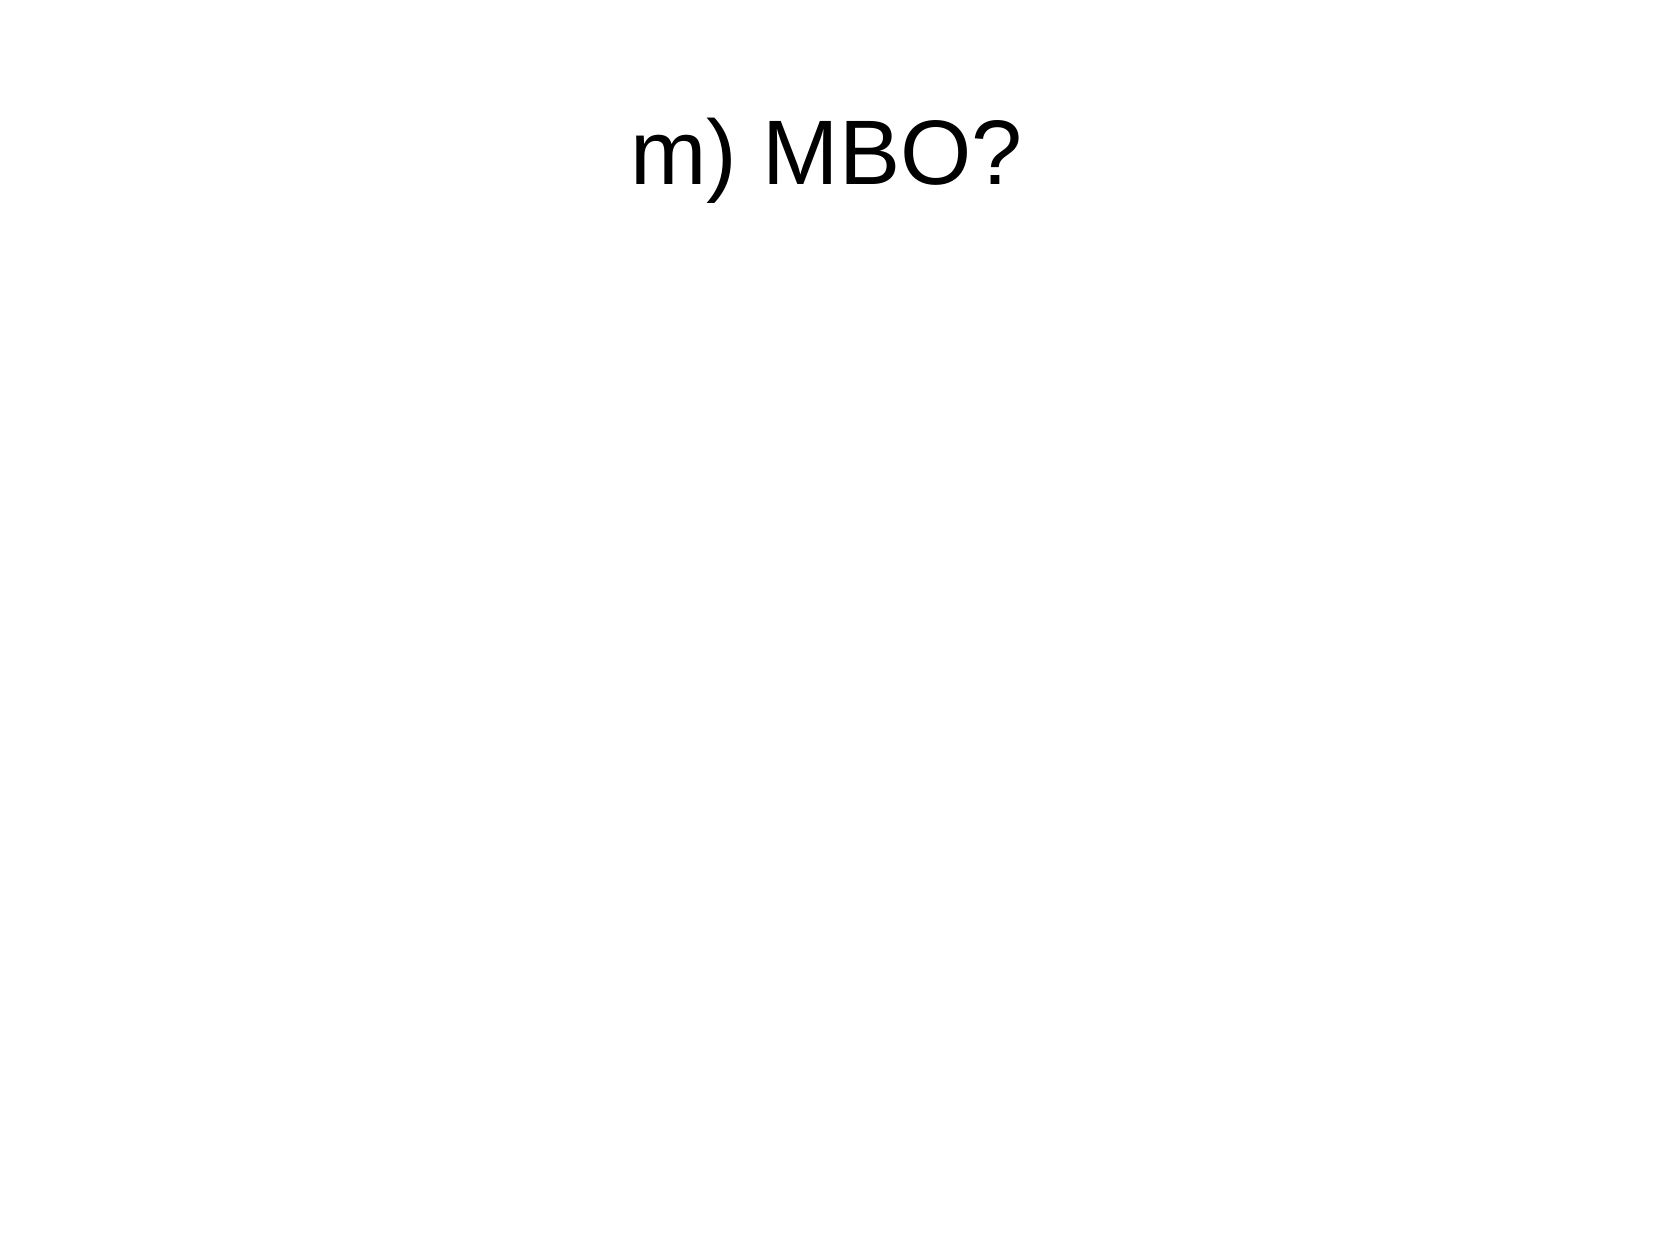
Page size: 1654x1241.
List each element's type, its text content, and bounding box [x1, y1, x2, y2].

title m) MBO? [82, 49, 1571, 257]
